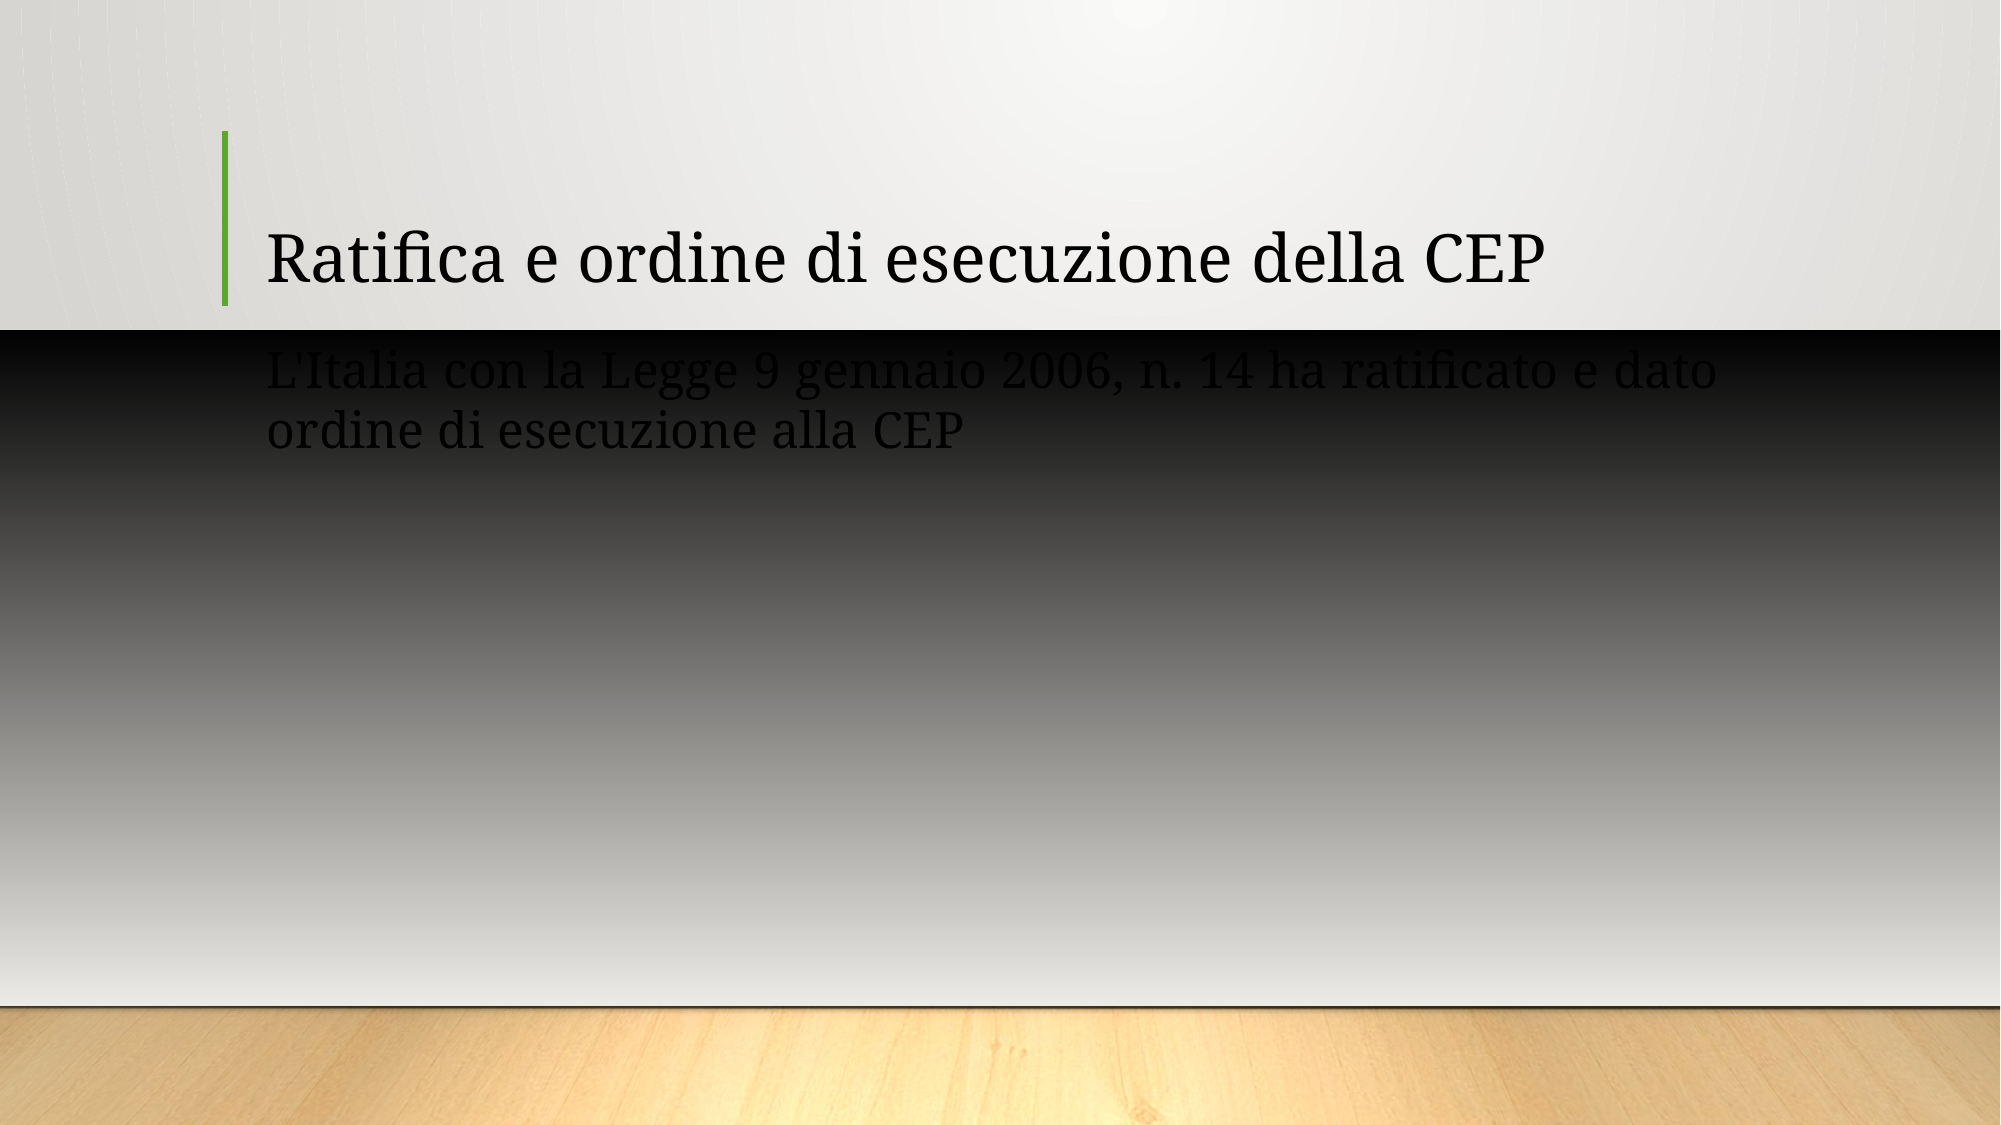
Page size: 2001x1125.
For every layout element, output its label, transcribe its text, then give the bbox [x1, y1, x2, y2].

list L'Italia con la Legge 9 gennaio 2006, n. 14 ha ratificato e dato ordine di esecuzione alla CEP [251, 330, 1814, 897]
title Ratifica e ordine di esecuzione della CEP [251, 131, 1814, 305]
